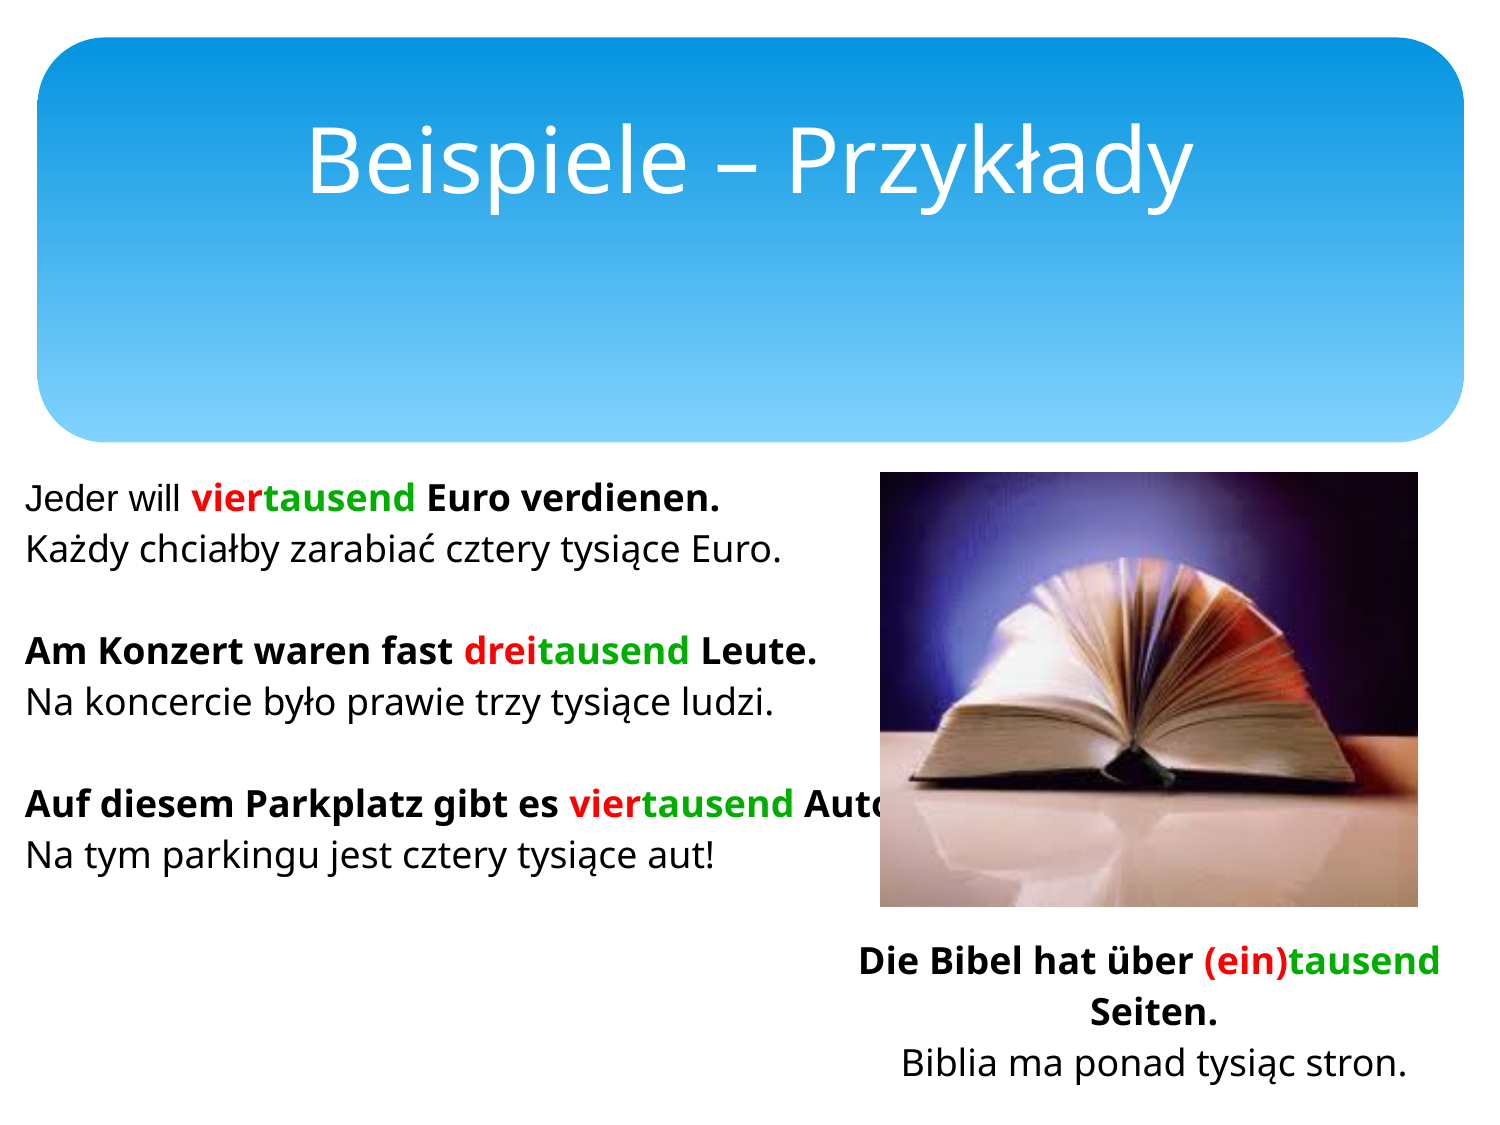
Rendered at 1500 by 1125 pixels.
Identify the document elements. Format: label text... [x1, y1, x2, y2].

picture [880, 472, 1418, 907]
text_box Die Bibel hat über (ein)tausend Seiten. Biblia ma ponad tysiąc stron. [826, 927, 1483, 1034]
title Beispiele – Przykłady [75, 55, 1425, 262]
subtitle Jeder will viertausend Euro verdienen. Każdy chciałby zarabiać cztery tysiące Euro. Am Konzert waren fast dreitausend Leute. Na koncercie było prawie trzy tysiące ludzi. Auf diesem Parkplatz gibt es viertausend Autos! Na tym parkingu jest cztery tysiące aut! [24, 501, 1241, 1054]
